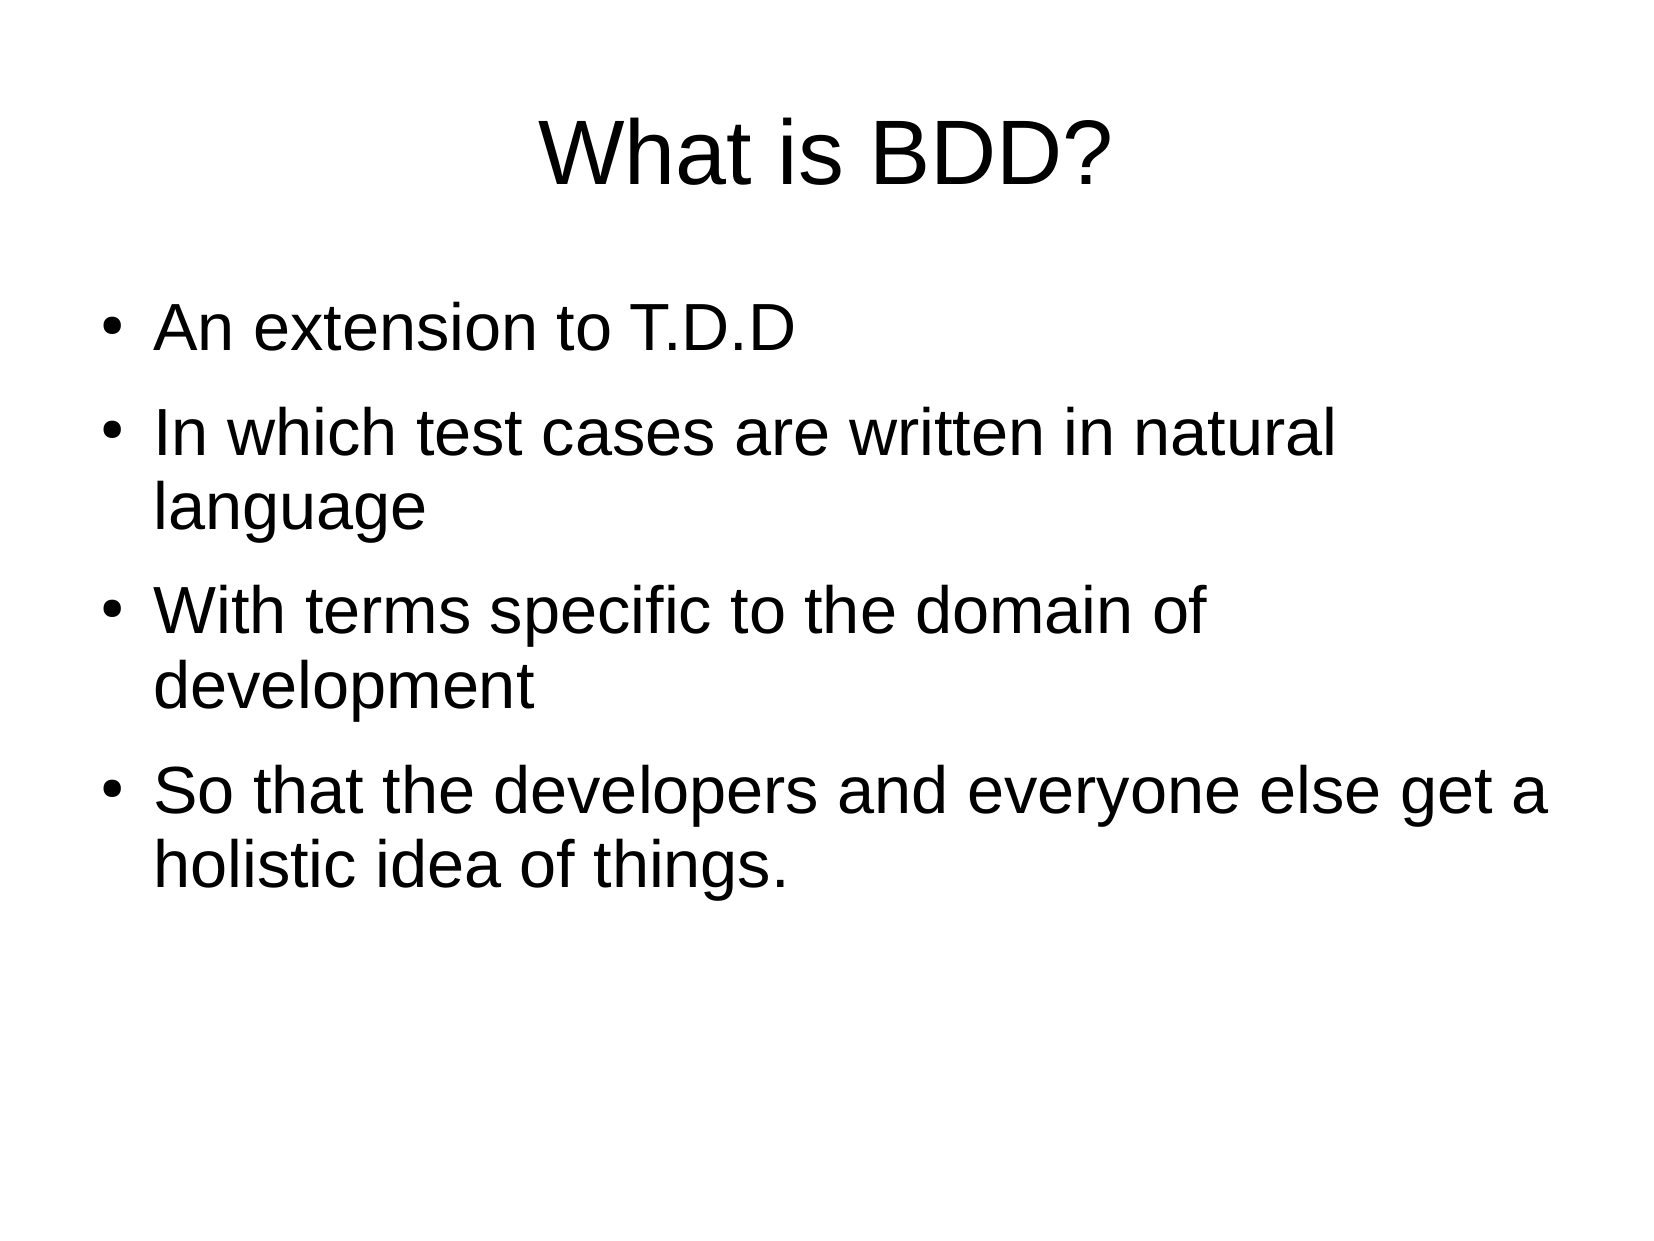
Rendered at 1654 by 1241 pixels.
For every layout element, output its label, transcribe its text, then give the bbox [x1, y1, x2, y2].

title What is BDD? [82, 49, 1571, 257]
list An extension to T.D.D In which test cases are written in natural language With terms specific to the domain of development So that the developers and everyone else get a holistic idea of things. [82, 290, 1571, 1109]
